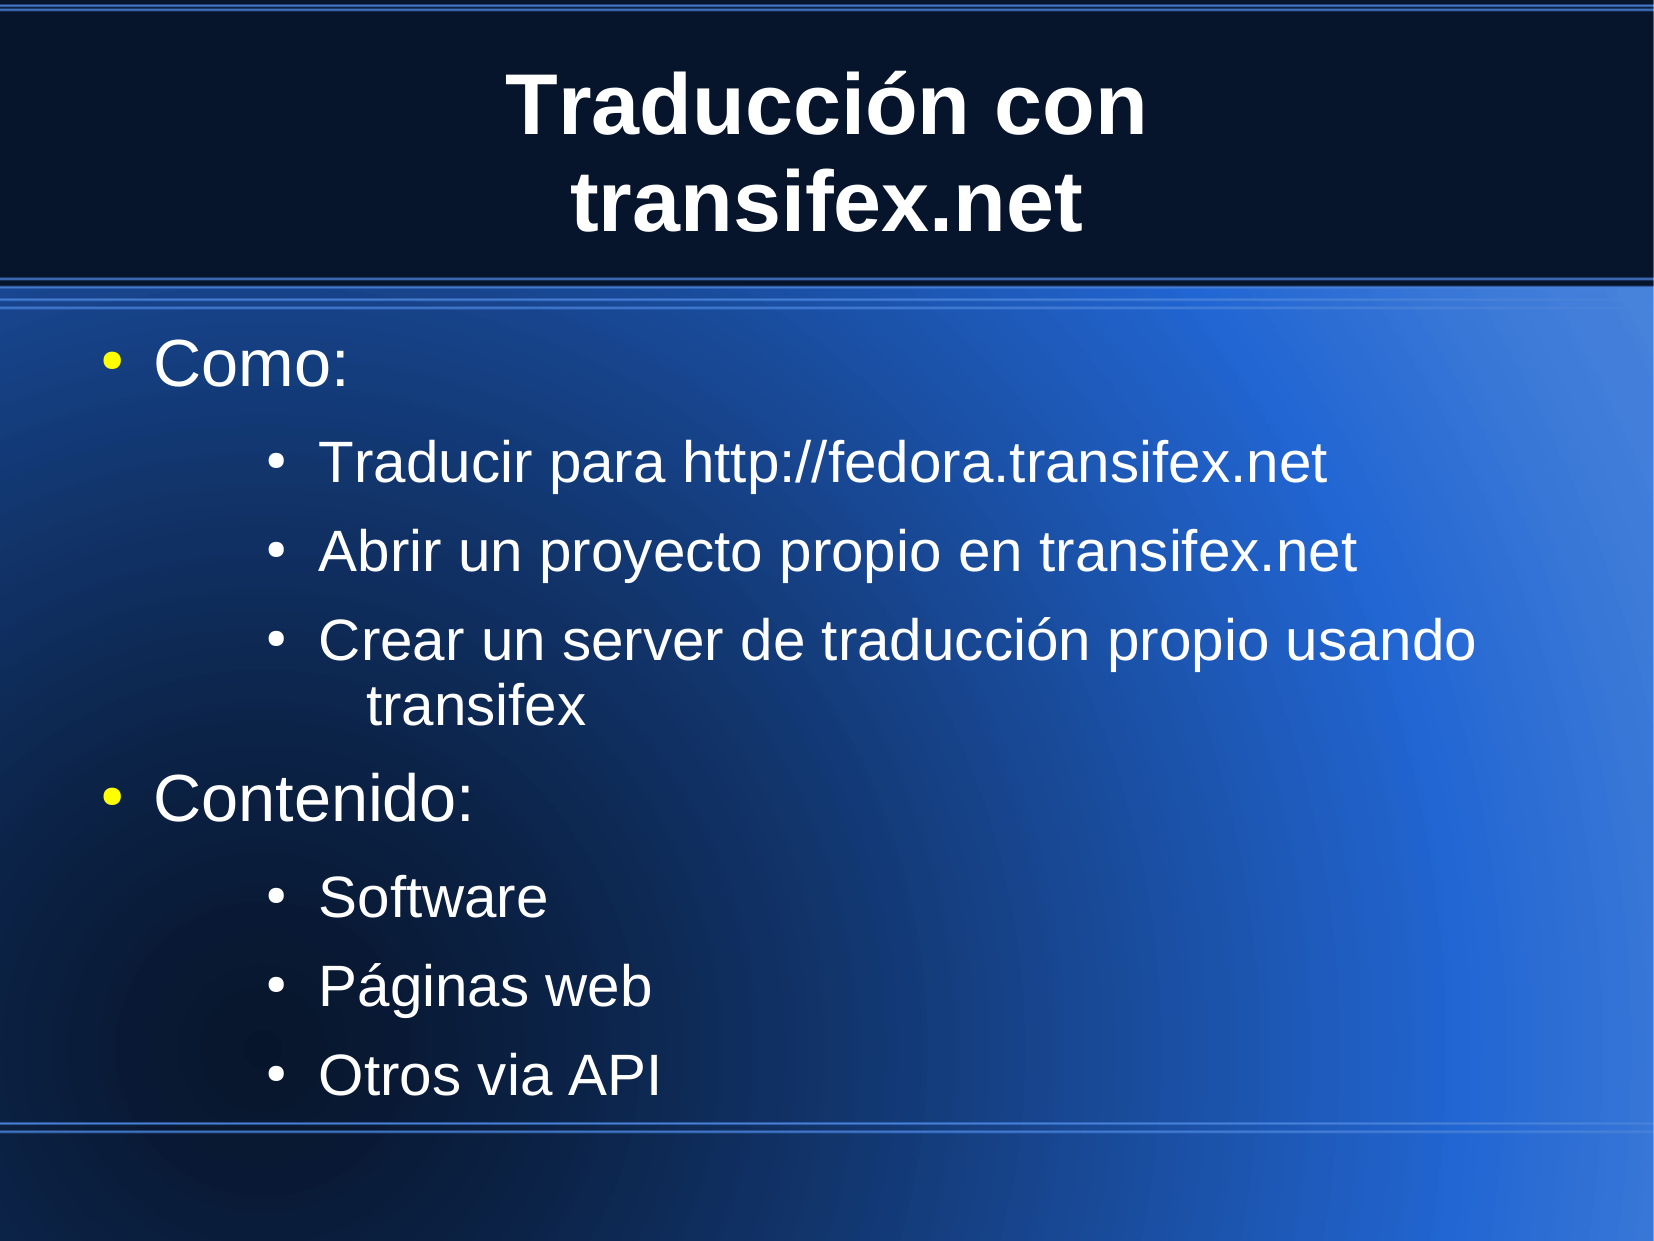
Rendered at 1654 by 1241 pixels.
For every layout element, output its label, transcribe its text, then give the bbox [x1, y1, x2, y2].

title Traducción con transifex.net [82, 49, 1571, 257]
picture [0, 0, 1654, 1241]
list Como: Traducir para http://fedora.transifex.net Abrir un proyecto propio en transifex.net Crear un server de traducción propio usando transifex Contenido: Software Páginas web Otros via API [82, 325, 1571, 1145]
